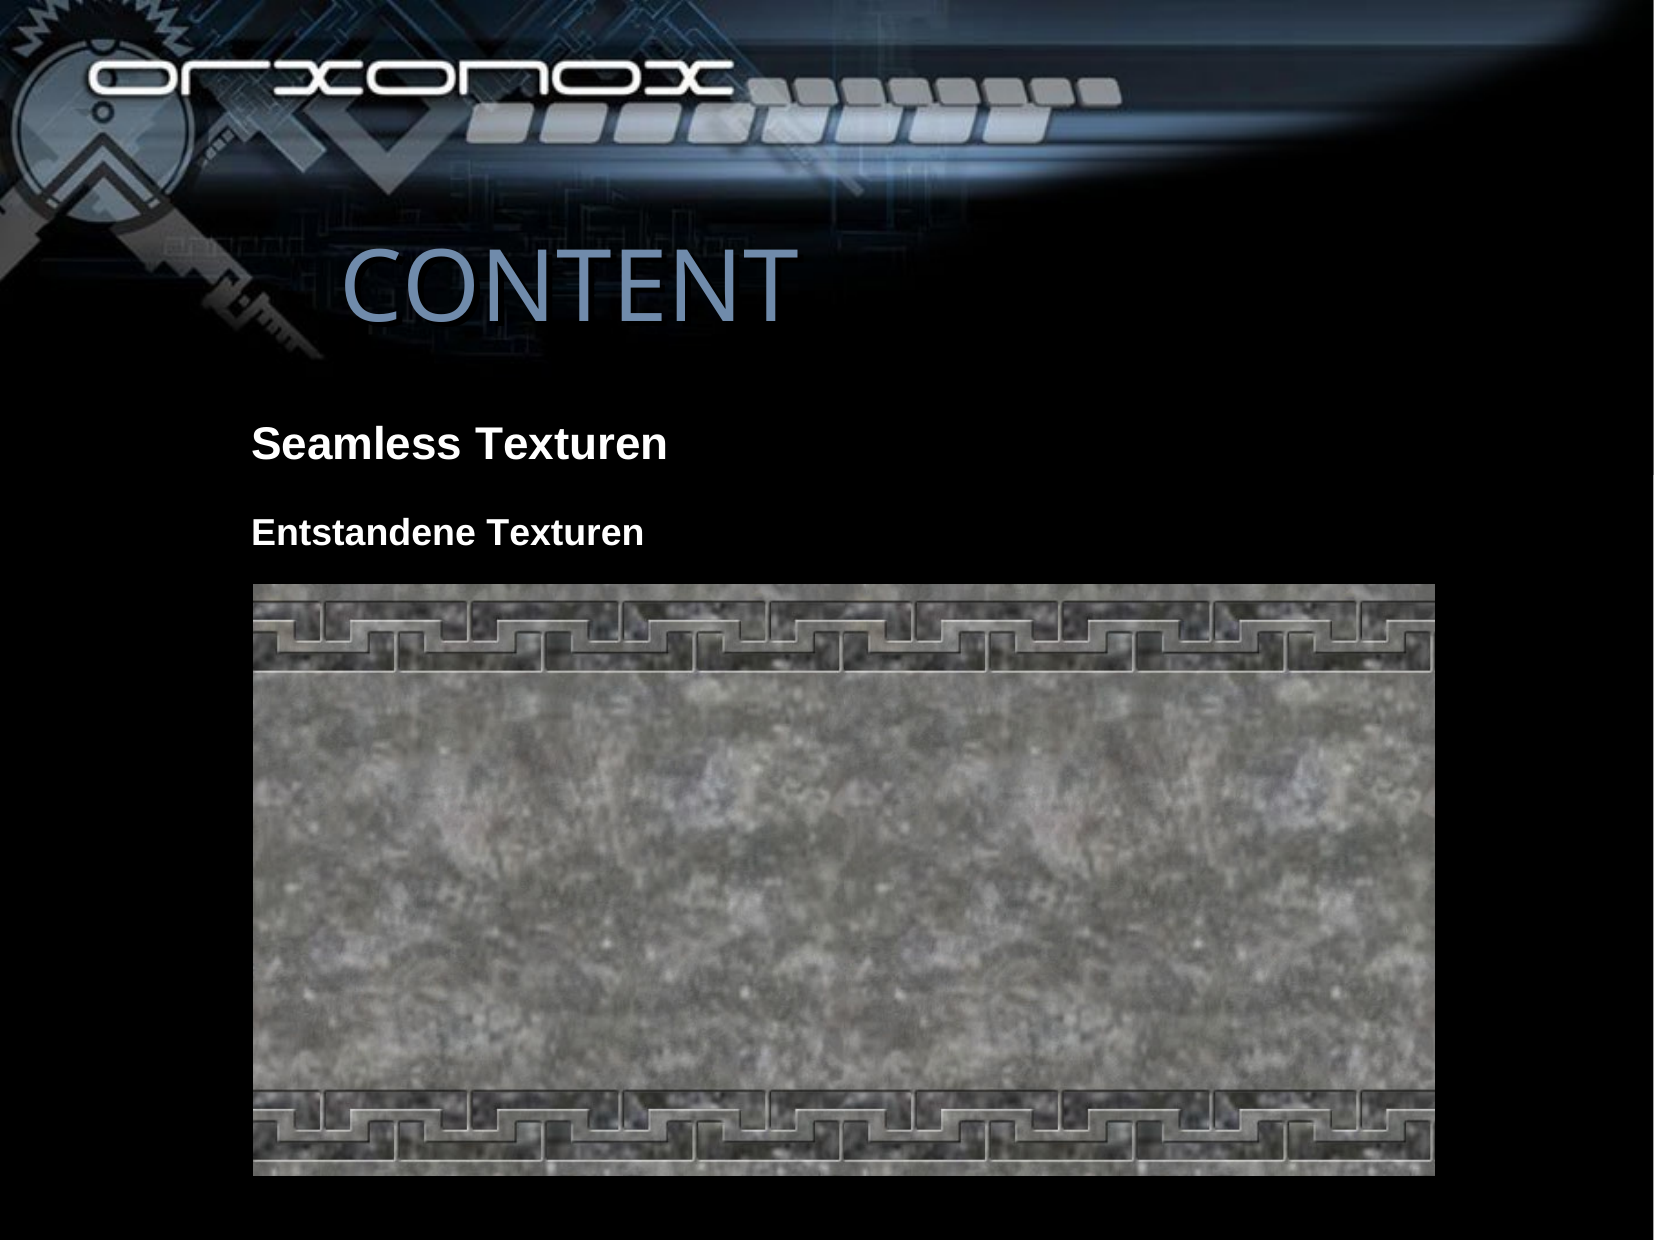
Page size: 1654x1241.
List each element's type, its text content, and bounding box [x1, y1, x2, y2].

text_box CONTENT [324, 206, 1565, 262]
picture [253, 584, 1435, 1176]
picture [0, 0, 1654, 475]
text_box Seamless Texturen Entstandene Texturen [236, 410, 684, 562]
